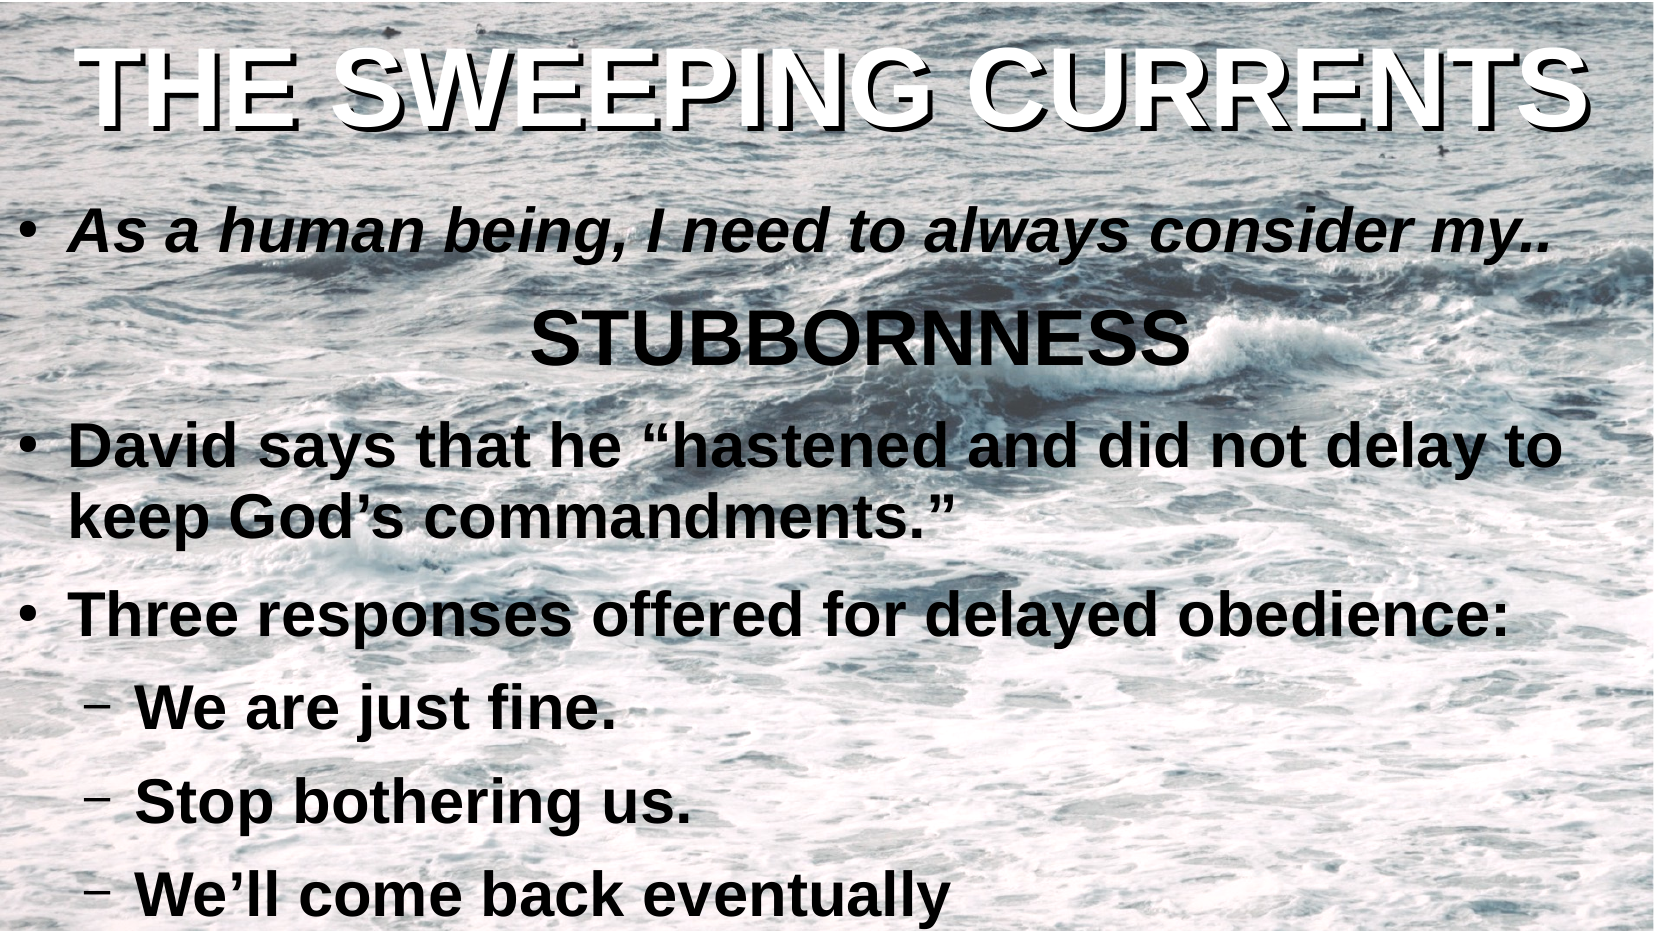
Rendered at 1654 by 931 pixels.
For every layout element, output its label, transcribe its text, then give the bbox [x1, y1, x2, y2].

picture [0, 2, 1654, 195]
list As a human being, I need to always consider my.. STUBBORNNESS David says that he “hastened and did not delay to keep God’s commandments.” Three responses offered for delayed obedience: We are just fine. Stop bothering us. We’ll come back eventually [0, 195, 1654, 931]
title THE SWEEPING CURRENTS [30, 9, 1636, 166]
